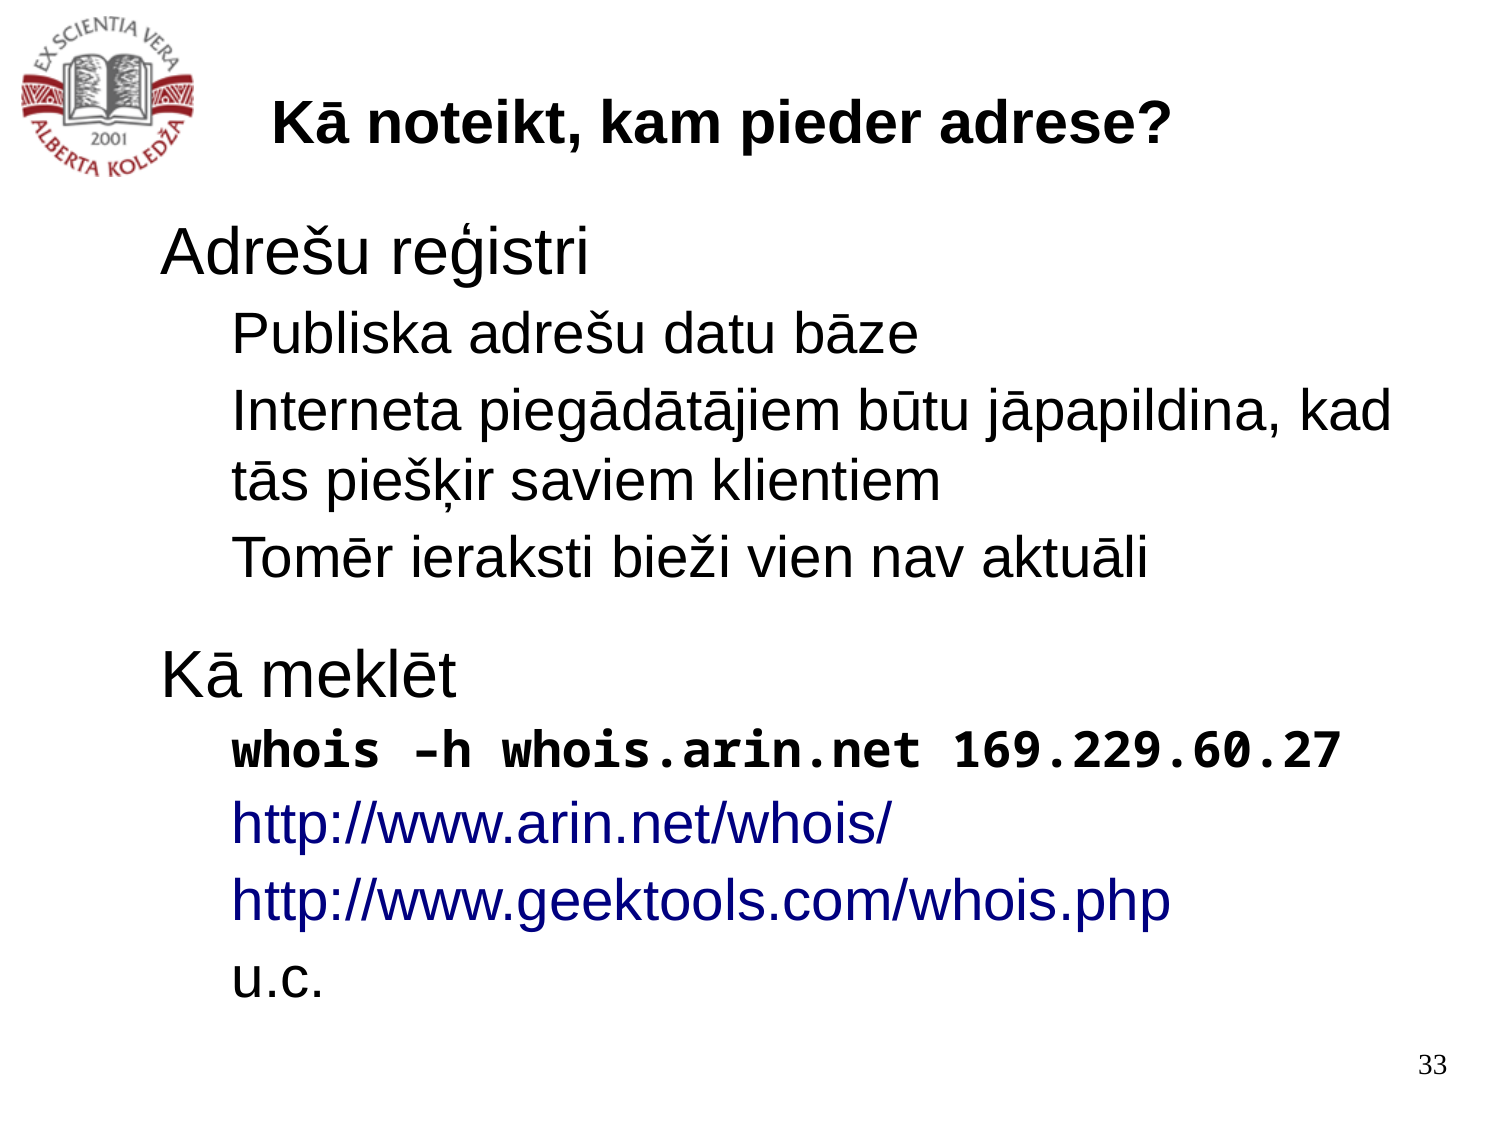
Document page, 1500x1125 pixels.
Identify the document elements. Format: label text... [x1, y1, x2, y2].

list Adrešu reģistri Publiska adrešu datu bāze Interneta piegādātājiem būtu jāpapildina, kad tās piešķir saviem klientiem Tomēr ieraksti bieži vien nav aktuāli Kā meklēt whois –h whois.arin.net 169.229.60.27 http://www.arin.net/whois/ http://www.geektools.com/whois.php u.c. [74, 200, 1463, 1101]
picture [21, 16, 194, 177]
title Kā noteikt, kam pieder adrese? [50, 62, 1374, 175]
